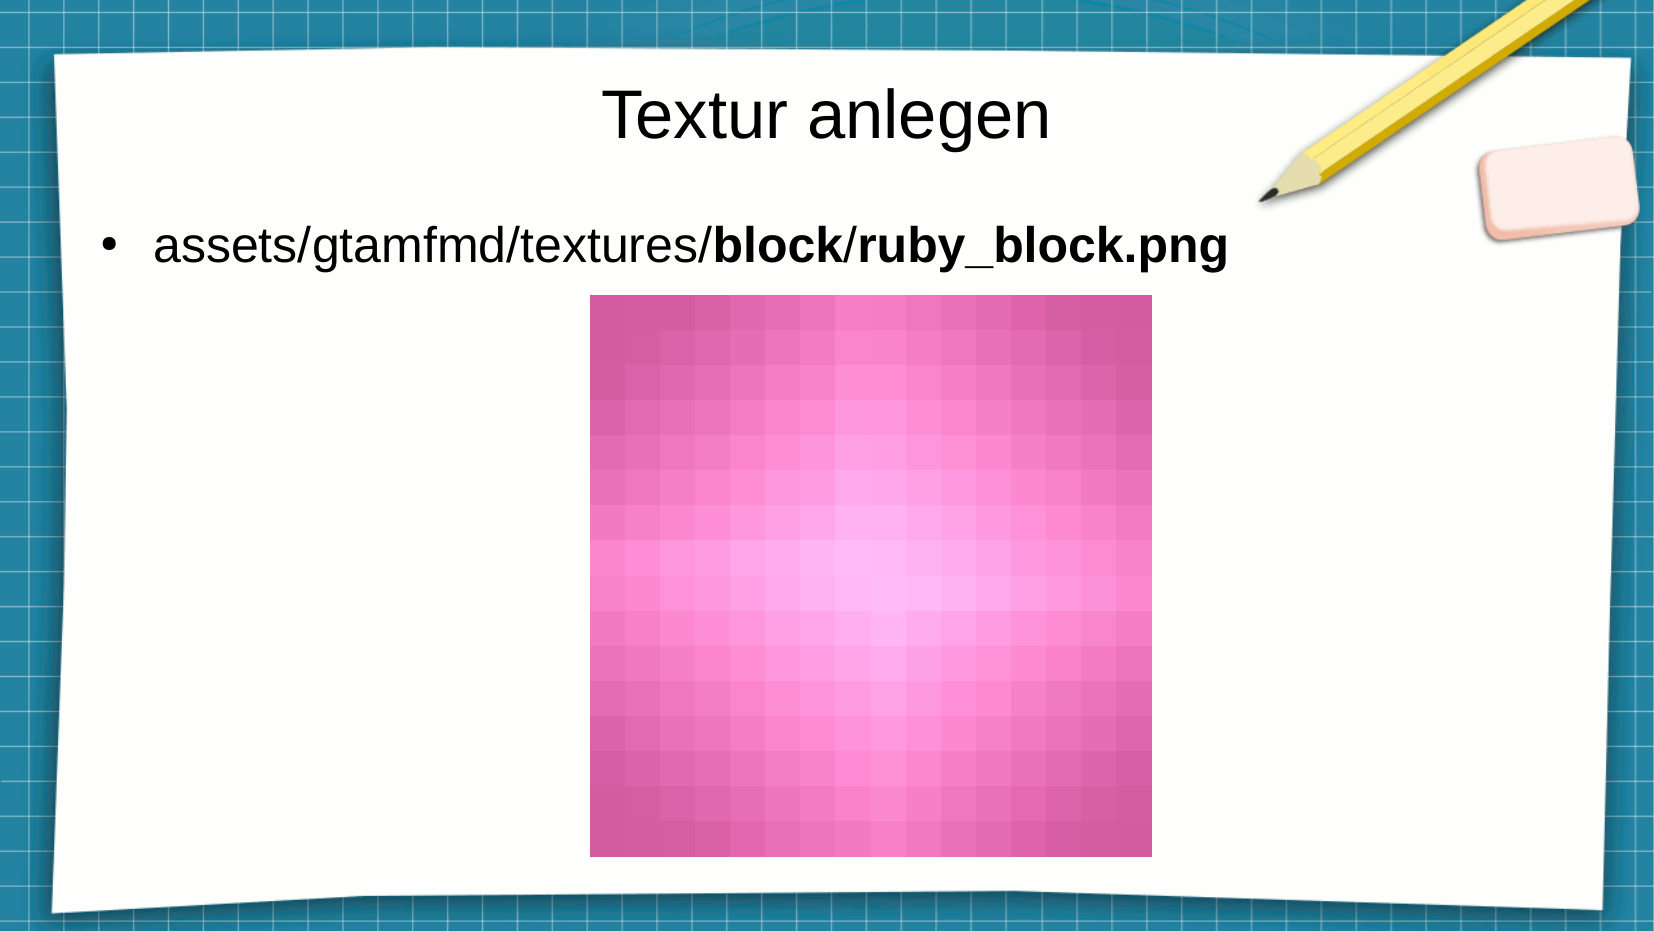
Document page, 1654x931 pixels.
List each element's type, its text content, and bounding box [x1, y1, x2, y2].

title Textur anlegen [82, 37, 1571, 193]
list assets/gtamfmd/textures/block/ruby_block.png [82, 217, 1571, 325]
picture [0, 0, 1654, 931]
